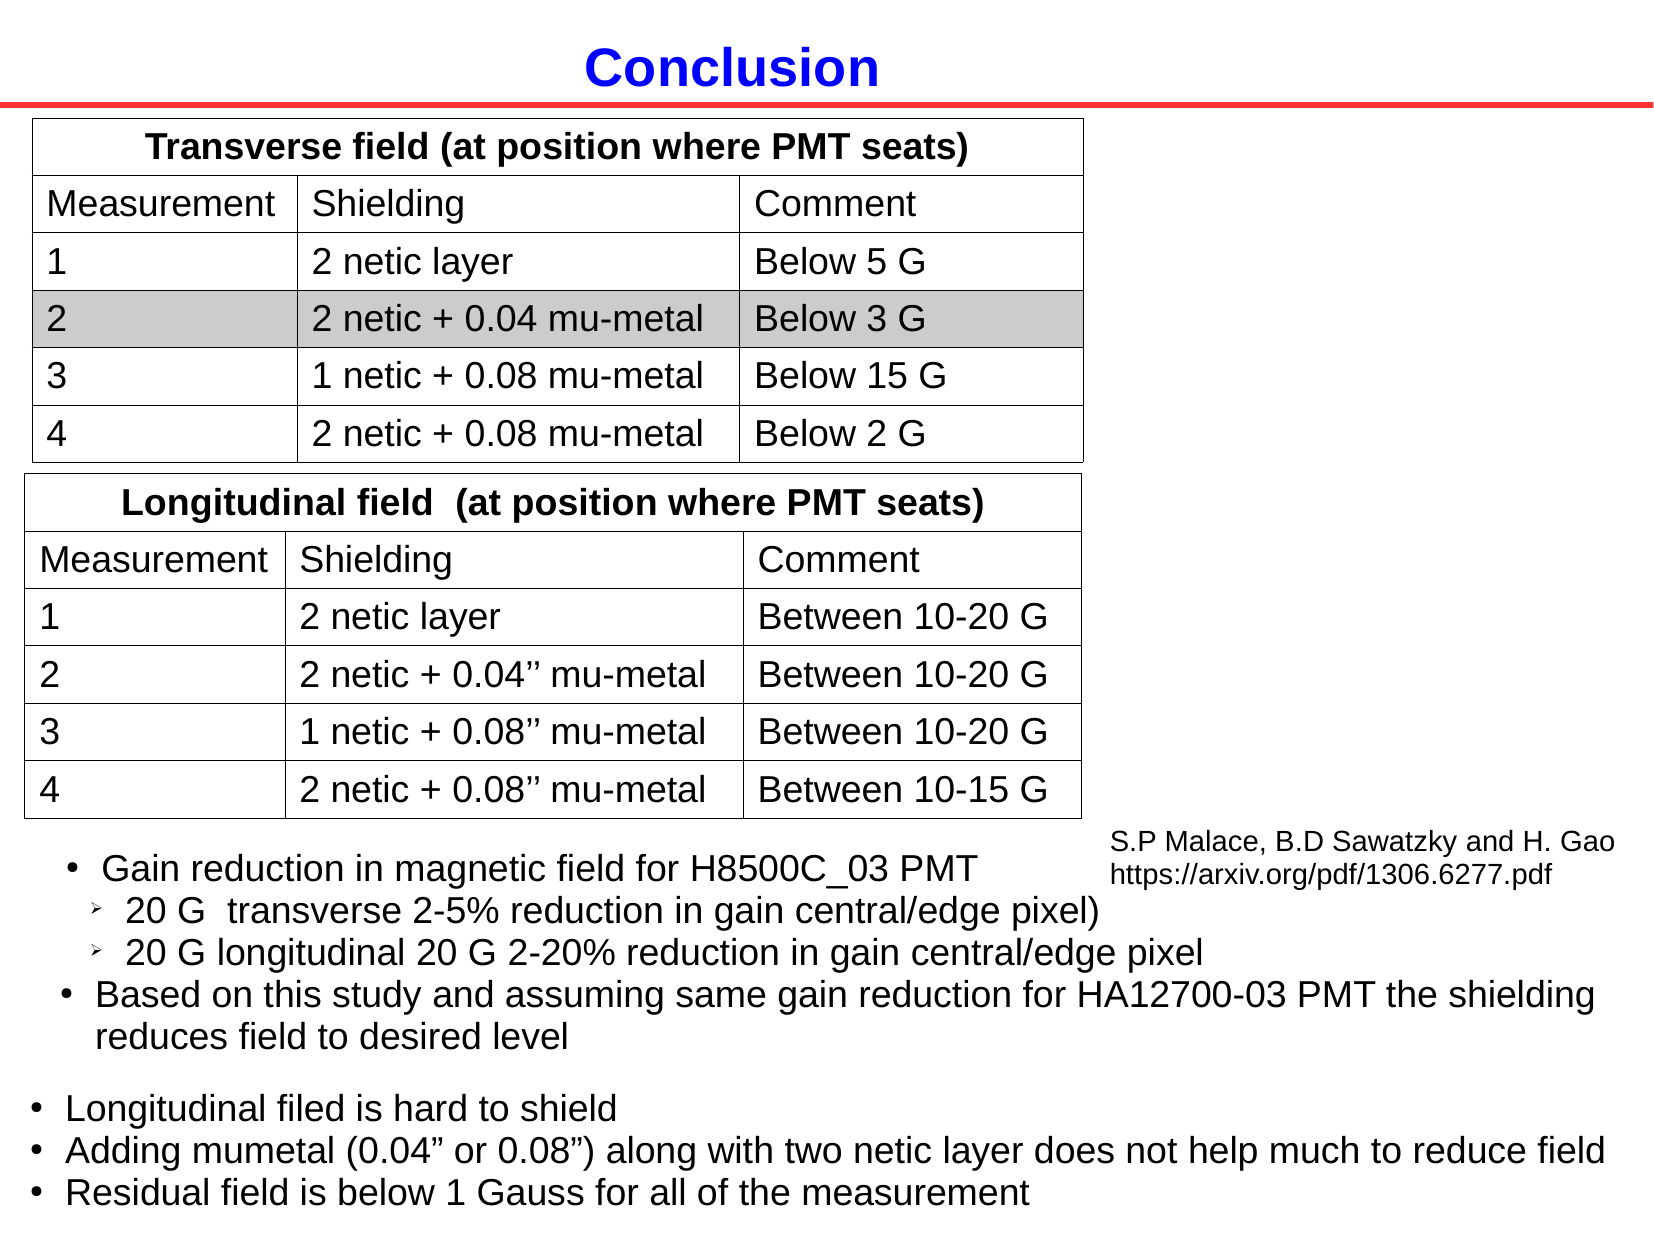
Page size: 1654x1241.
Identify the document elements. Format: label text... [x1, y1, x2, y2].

table_cell Comment [744, 532, 1081, 588]
table_cell Below 5 G [740, 233, 1083, 290]
table_cell Shielding [298, 176, 739, 232]
table_cell Below 2 G [740, 406, 1083, 462]
text_box Gain reduction in magnetic field for H8500C_03 PMT 20 G transverse 2-5% reduction in gain central/edge pixel) 20 G longitudinal 20 G 2-20% reduction in gain central/edge pixel Based on this study and assuming same gain reduction for HA12700-03 PMT the shielding reduces field to desired level [0, 840, 1654, 1065]
table_cell Measurement [33, 176, 297, 232]
table_cell Below 3 G [740, 291, 1083, 347]
table_cell Comment [740, 176, 1083, 232]
table_cell 2 netic + 0.04 mu-metal [298, 291, 739, 347]
table_cell Measurement [25, 532, 285, 588]
table_cell 2 netic layer [298, 233, 739, 290]
table_cell 2 netic + 0.04’’ mu-metal [286, 646, 743, 703]
text_box Conclusion [570, 29, 1381, 106]
table_cell 2 netic layer [286, 589, 743, 645]
table_cell Between 10-15 G [744, 761, 1081, 818]
text_box Longitudinal filed is hard to shield Adding mumetal (0.04” or 0.08”) along with two netic layer does not help much to reduce field Residual field is below 1 Gauss for all of the measurement [15, 1080, 1636, 1241]
table_cell 4 [33, 406, 297, 462]
table_cell 1 netic + 0.08 mu-metal [298, 348, 739, 405]
table_cell 1 netic + 0.08’’ mu-metal [286, 704, 743, 760]
table_cell 4 [25, 761, 285, 818]
table_cell 2 netic + 0.08’’ mu-metal [286, 761, 743, 818]
table_cell 1 [33, 233, 297, 290]
table_header Longitudinal field (at position where PMT seats) [25, 474, 1081, 531]
table_cell Below 15 G [740, 348, 1083, 405]
table_cell Between 10-20 G [744, 589, 1081, 645]
table_cell 2 [33, 291, 297, 347]
table_cell Between 10-20 G [744, 704, 1081, 760]
table_cell 3 [25, 704, 285, 760]
table_cell Between 10-20 G [744, 646, 1081, 703]
table_cell 1 [25, 589, 285, 645]
table_header Transverse field (at position where PMT seats) [33, 119, 1083, 175]
table_cell 3 [33, 348, 297, 405]
table_cell Shielding [286, 532, 743, 588]
text_box S.P Malace, B.D Sawatzky and H. Gao https://arxiv.org/pdf/1306.6277.pdf [1095, 817, 1651, 899]
table_cell 2 [25, 646, 285, 703]
table_cell 2 netic + 0.08 mu-metal [298, 406, 739, 462]
